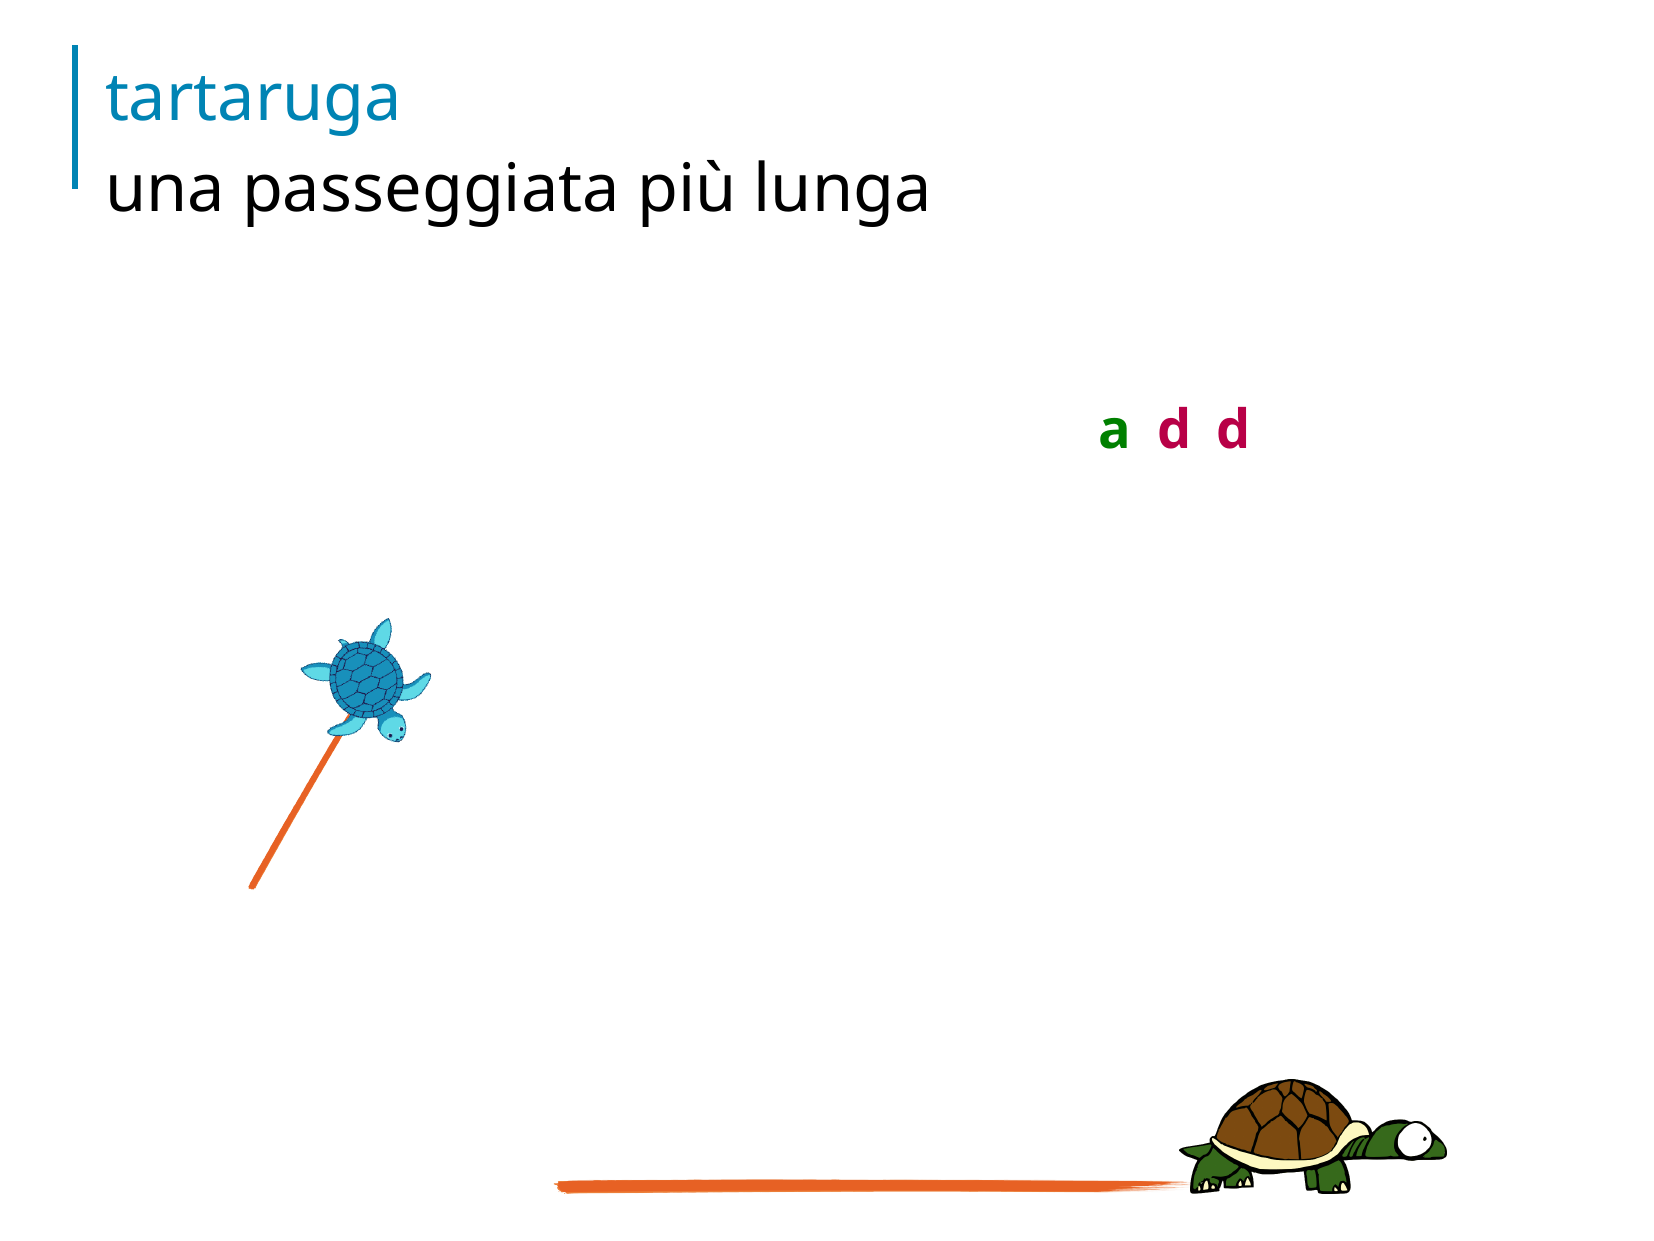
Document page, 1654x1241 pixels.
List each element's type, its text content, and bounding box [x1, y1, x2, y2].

title tartaruga una passeggiata più lunga [105, 49, 1571, 200]
picture [246, 608, 452, 892]
text_box a [1083, 383, 1142, 472]
picture [553, 1079, 1447, 1194]
text_box d [1202, 383, 1279, 472]
text_box d [1142, 383, 1202, 472]
